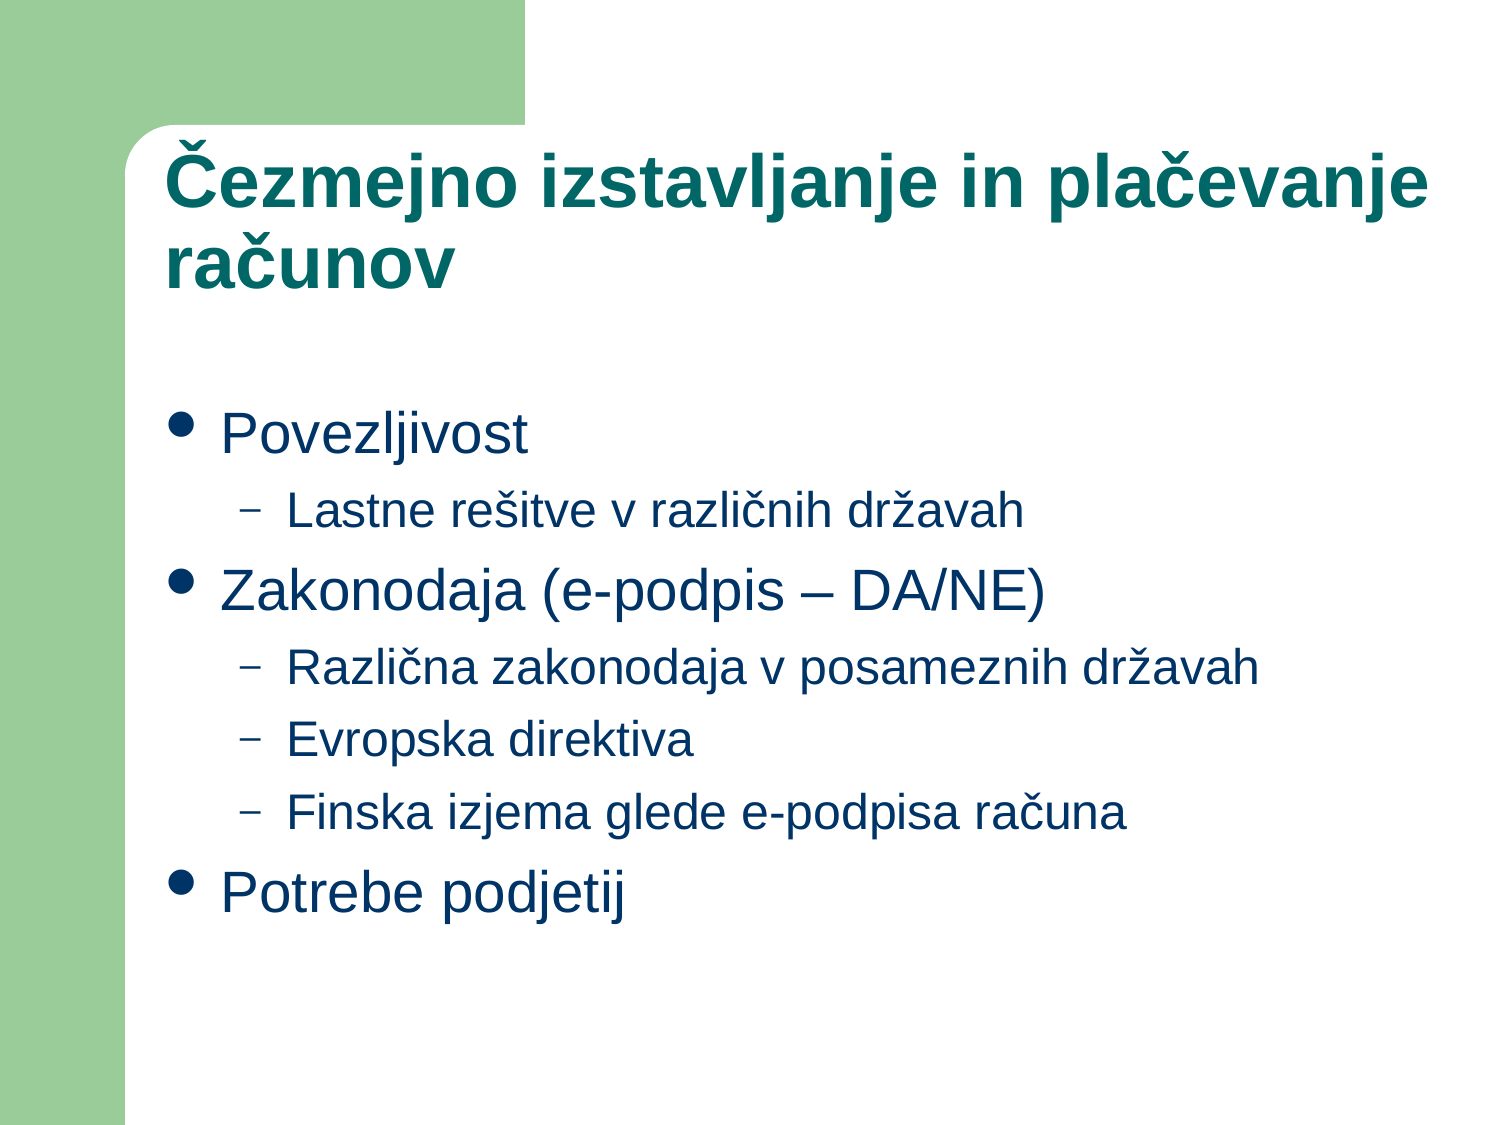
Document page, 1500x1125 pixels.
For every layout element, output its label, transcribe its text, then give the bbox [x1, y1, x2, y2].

title Čezmejno izstavljanje in plačevanje računov [149, 124, 1463, 313]
list Povezljivost Lastne rešitve v različnih državah Zakonodaja (e-podpis – DA/NE) Različna zakonodaja v posameznih državah Evropska direktiva Finska izjema glede e-podpisa računa Potrebe podjetij [149, 387, 1463, 1000]
